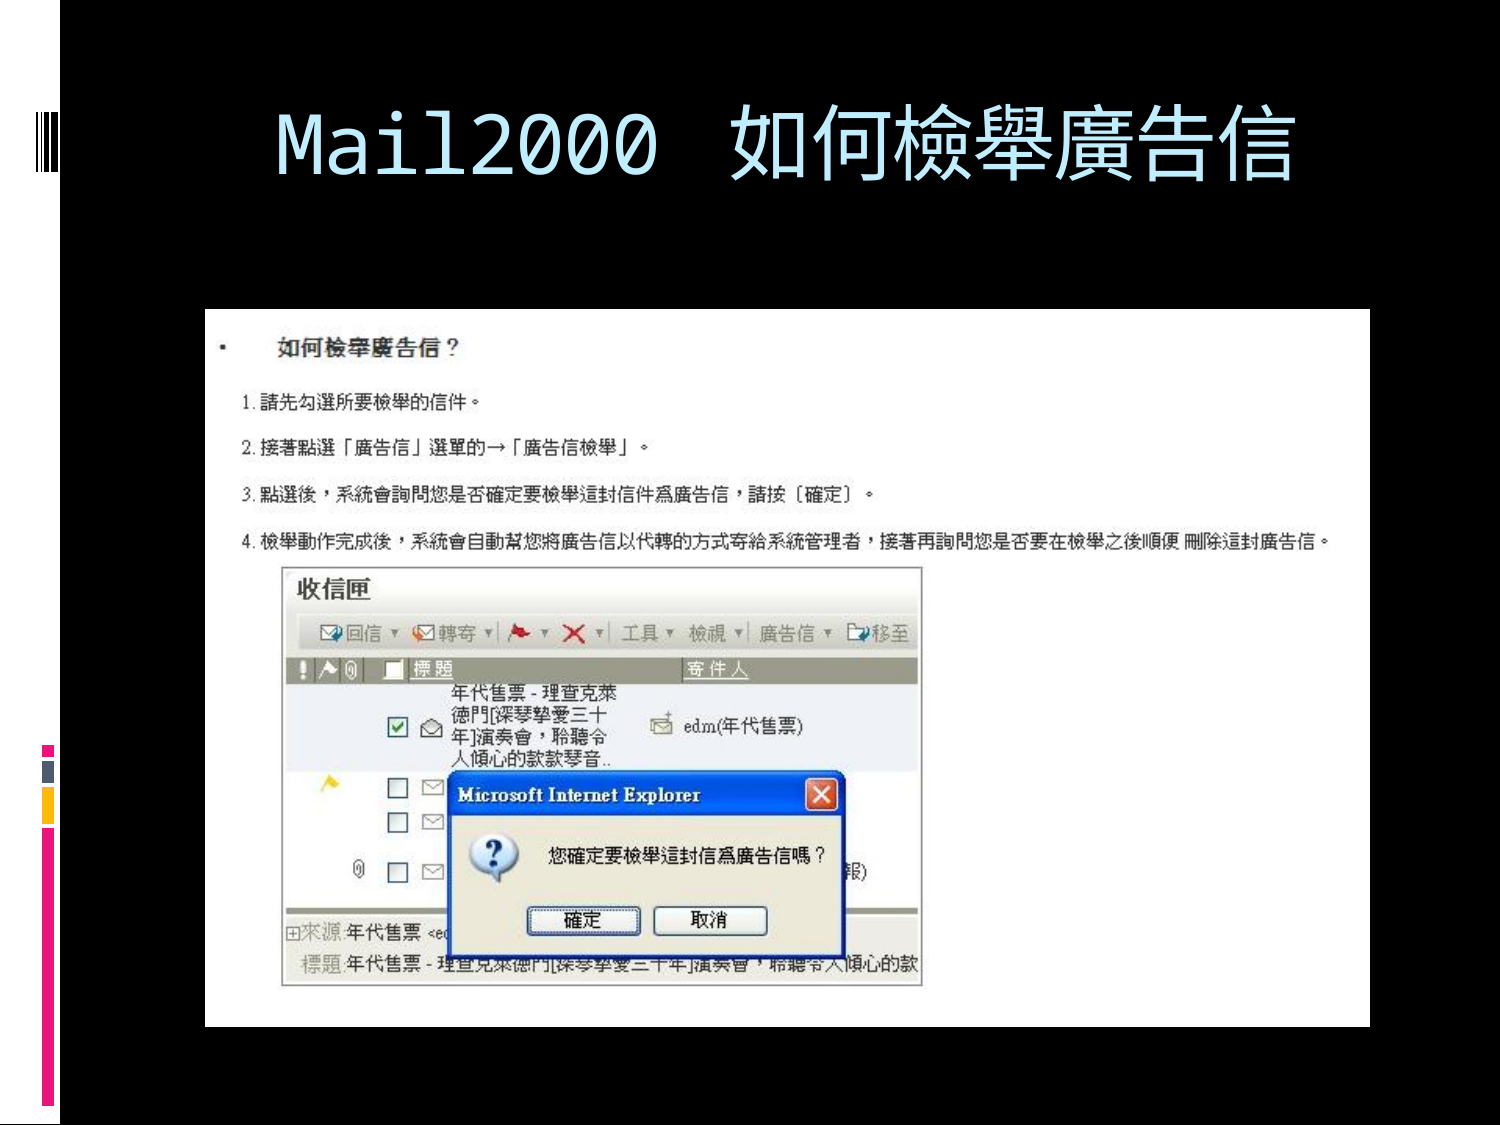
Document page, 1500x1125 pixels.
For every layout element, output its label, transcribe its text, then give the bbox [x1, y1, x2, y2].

title Mail2000 如何檢舉廣告信 [150, 84, 1426, 235]
picture [205, 309, 1370, 1027]
